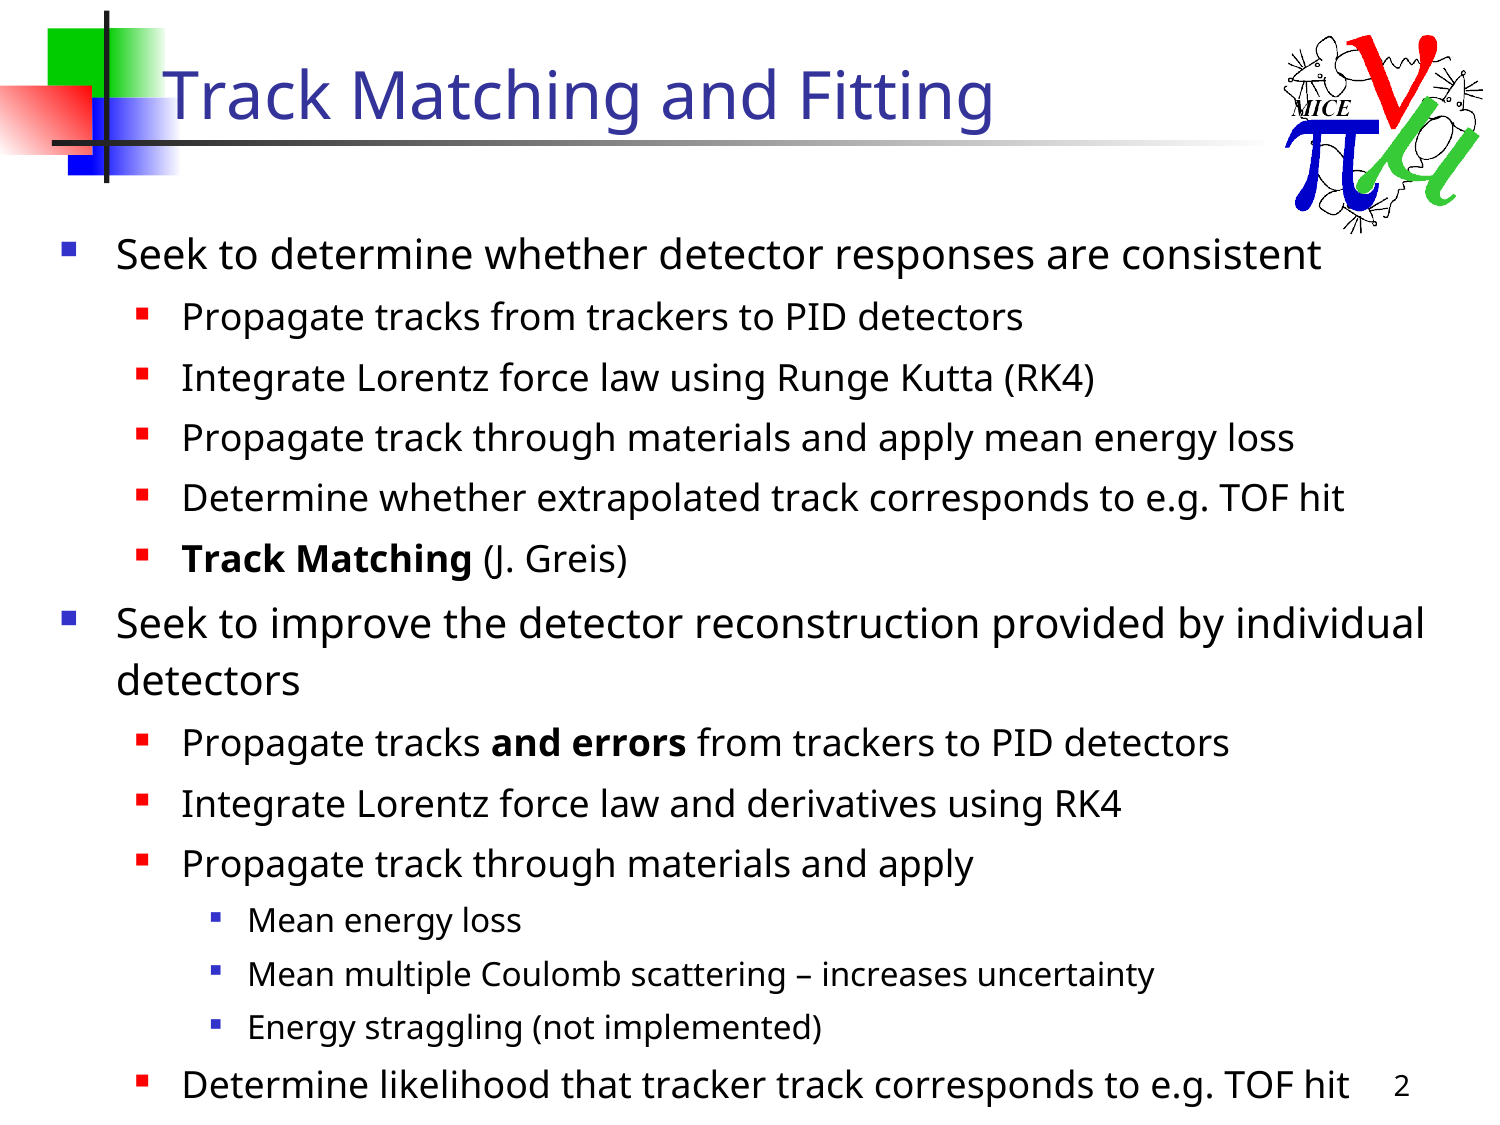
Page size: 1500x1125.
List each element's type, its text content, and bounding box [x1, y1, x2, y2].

title Track Matching and Fitting [162, 0, 1441, 188]
list Seek to determine whether detector responses are consistent Propagate tracks from trackers to PID detectors Integrate Lorentz force law using Runge Kutta (RK4) Propagate track through materials and apply mean energy loss Determine whether extrapolated track corresponds to e.g. TOF hit Track Matching (J. Greis) Seek to improve the detector reconstruction provided by individual detectors Propagate tracks and errors from trackers to PID detectors Integrate Lorentz force law and derivatives using RK4 Propagate track through materials and apply Mean energy loss Mean multiple Coulomb scattering – increases uncertainty Energy straggling (not implemented) Determine likelihood that tracker track corresponds to e.g. TOF hit Minimise chi2 Track Fitting [59, 224, 1477, 1125]
picture [1264, 5, 1500, 251]
